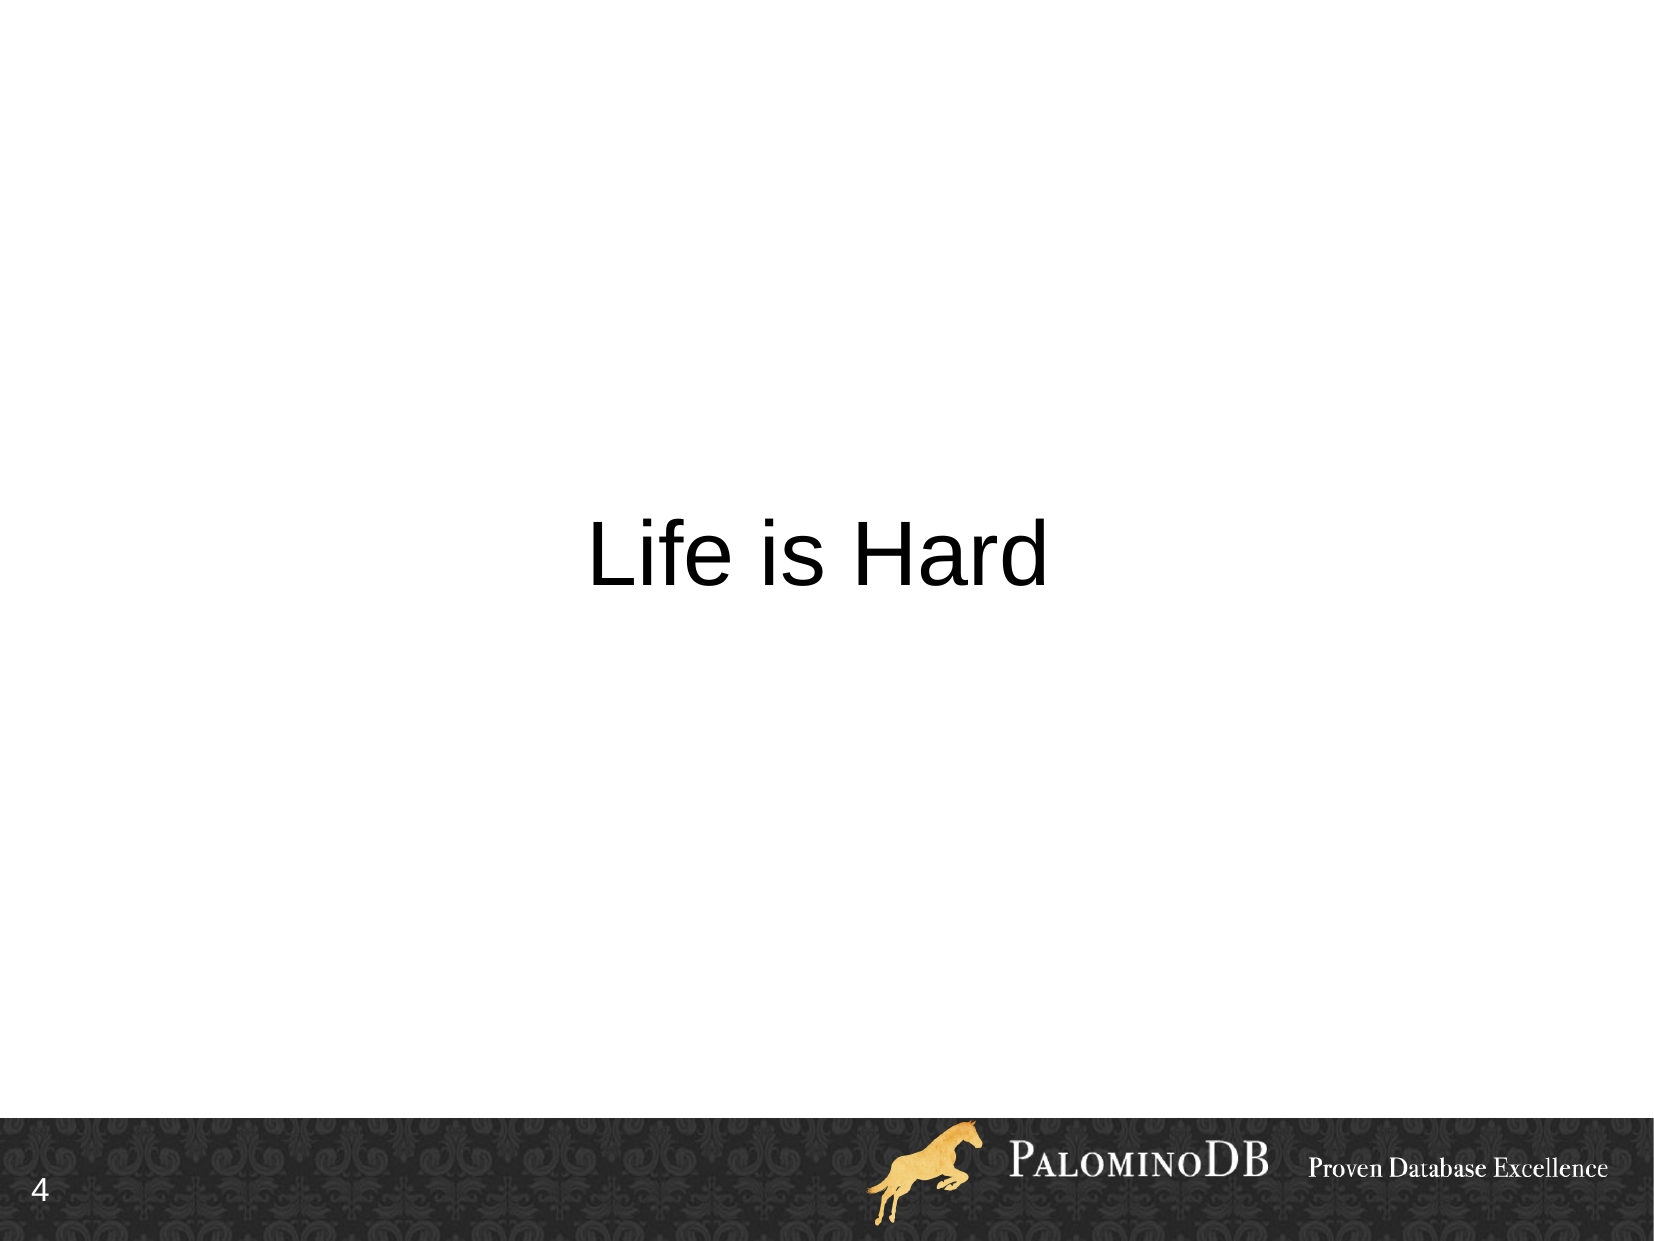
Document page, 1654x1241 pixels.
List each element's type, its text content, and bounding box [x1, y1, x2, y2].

picture [0, 1109, 1654, 1241]
title Life is Hard [75, 450, 1564, 658]
